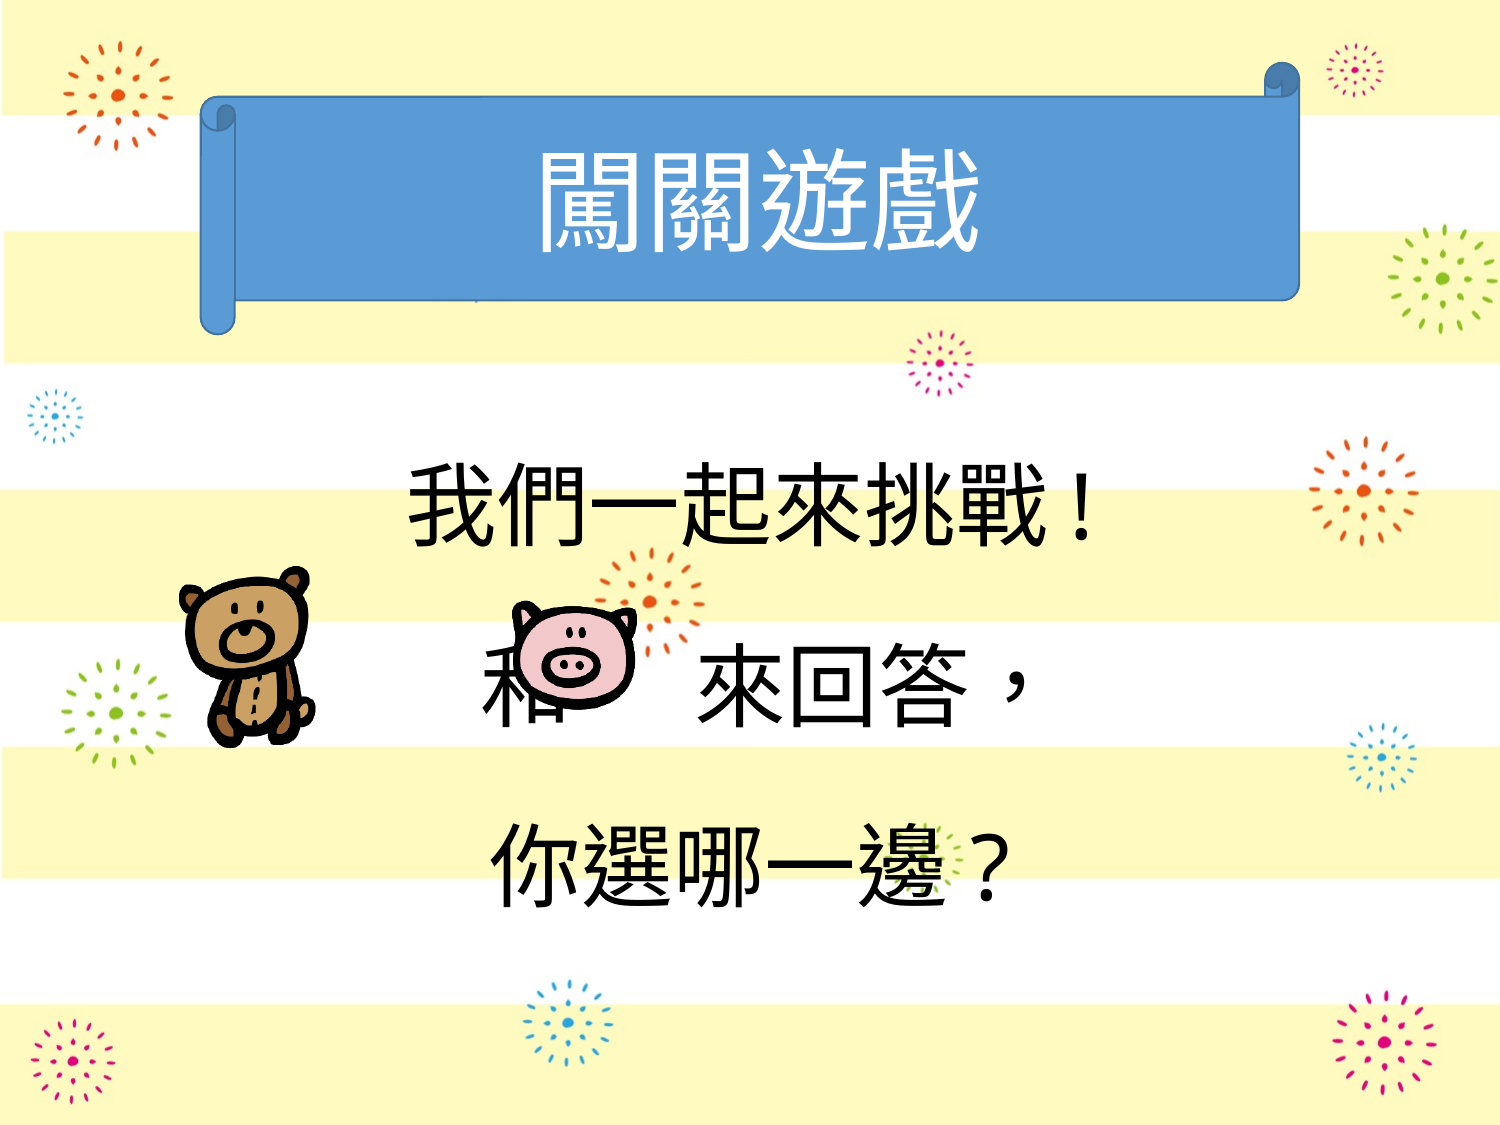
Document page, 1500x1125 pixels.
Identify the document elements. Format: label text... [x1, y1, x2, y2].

list 我們一起來挑戰! 和 來回答， 你選哪一邊? [76, 385, 1424, 953]
picture [0, 0, 1500, 1125]
text_box 闖關遊戲 [200, 81, 1300, 335]
